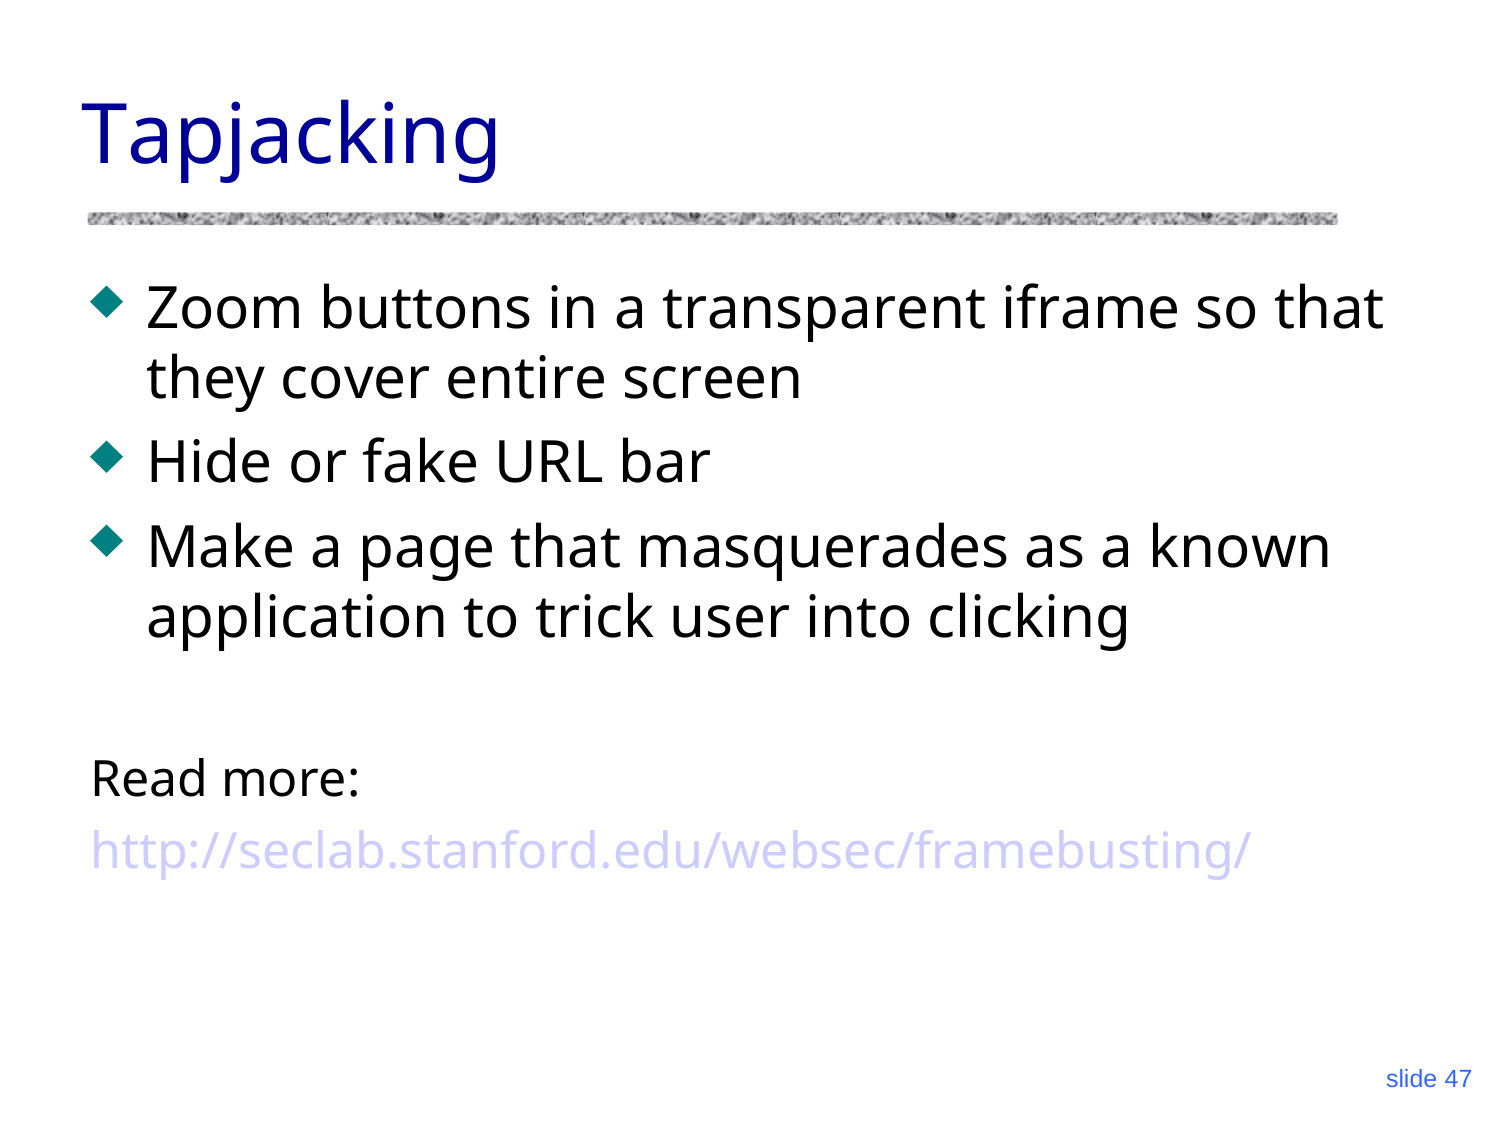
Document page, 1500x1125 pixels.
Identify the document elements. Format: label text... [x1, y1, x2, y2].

text_box slide <number> [1174, 1025, 1488, 1101]
text_box Zoom buttons in a transparent iframe so that they cover entire screen Hide or fake URL bar Make a page that masquerades as a known application to trick user into clicking Read more: http://seclab.stanford.edu/websec/framebusting/ [75, 262, 1426, 1001]
text_box Tapjacking [66, 37, 1342, 188]
picture [87, 212, 1338, 226]
